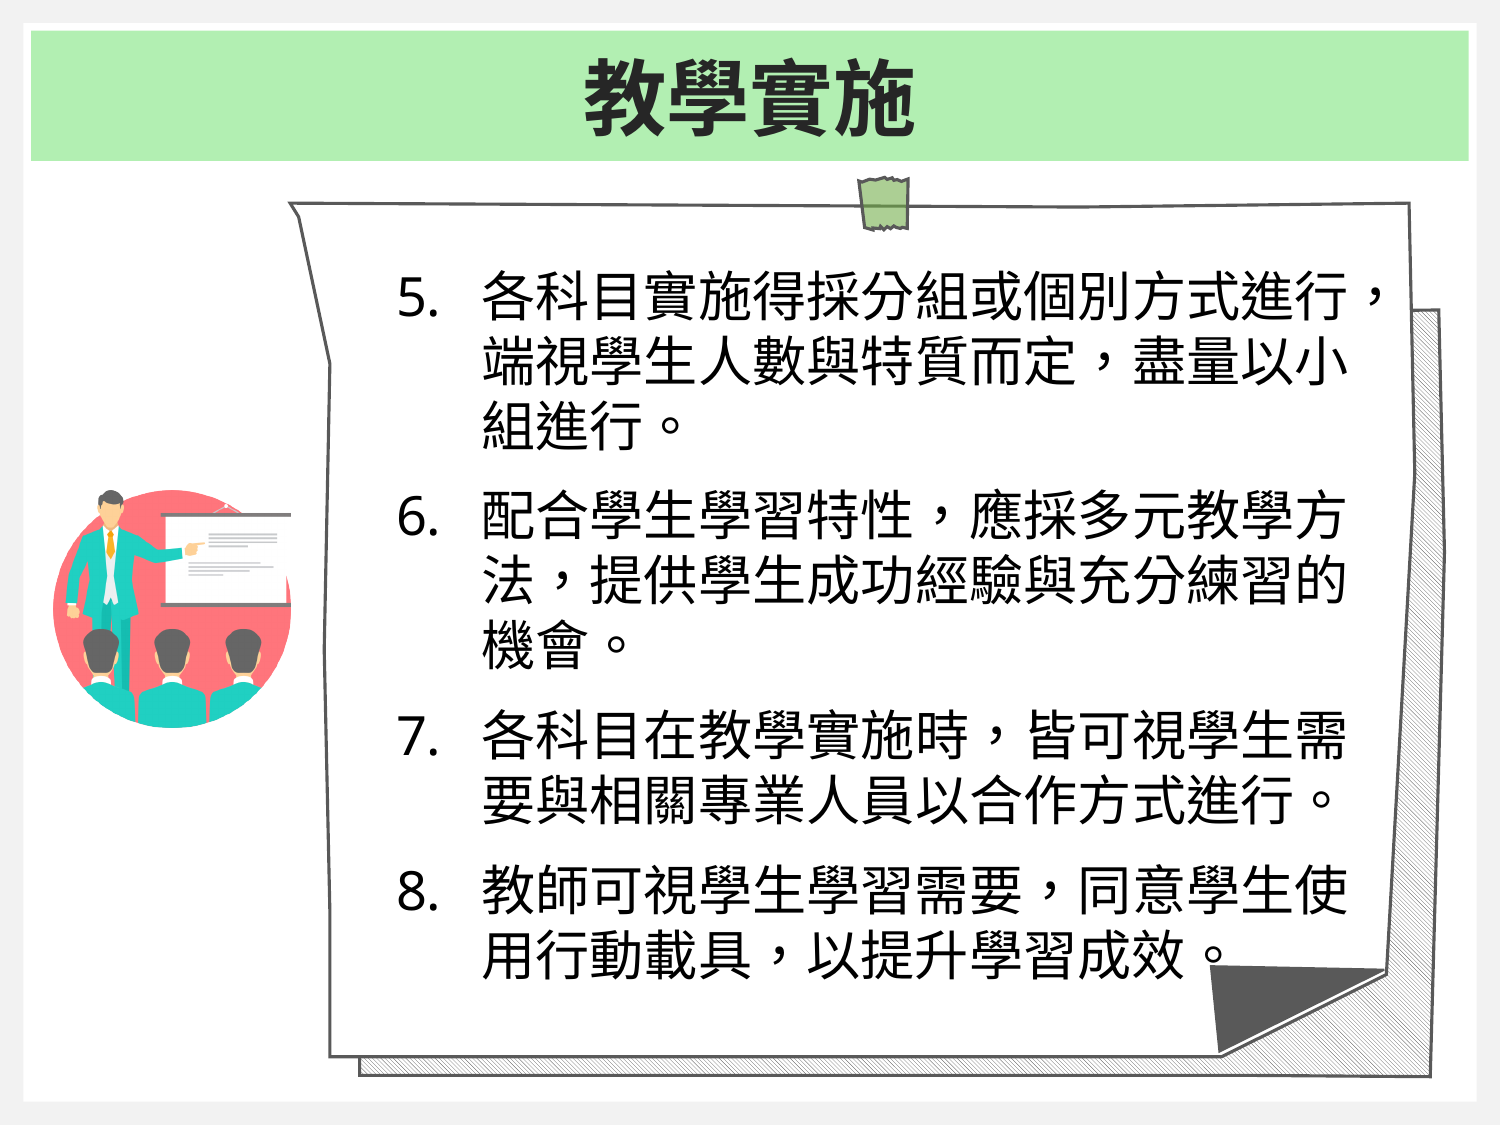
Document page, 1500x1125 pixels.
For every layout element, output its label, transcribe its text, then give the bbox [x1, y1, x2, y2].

text_box 教學實施 [31, 30, 1469, 161]
text_box 各科目實施得採分組或個別方式進行，端視學生人數與特質而定，盡量以小組進行。 配合學生學習特性，應採多元教學方法，提供學生成功經驗與充分練習的機會。 各科目在教學實施時，皆可視學生需要與相關專業人員以合作方式進行。 教師可視學生學習需要，同意學生使用行動載具，以提升學習成效。 [381, 254, 1386, 994]
picture [53, 490, 291, 728]
text_box [290, 177, 1445, 1077]
